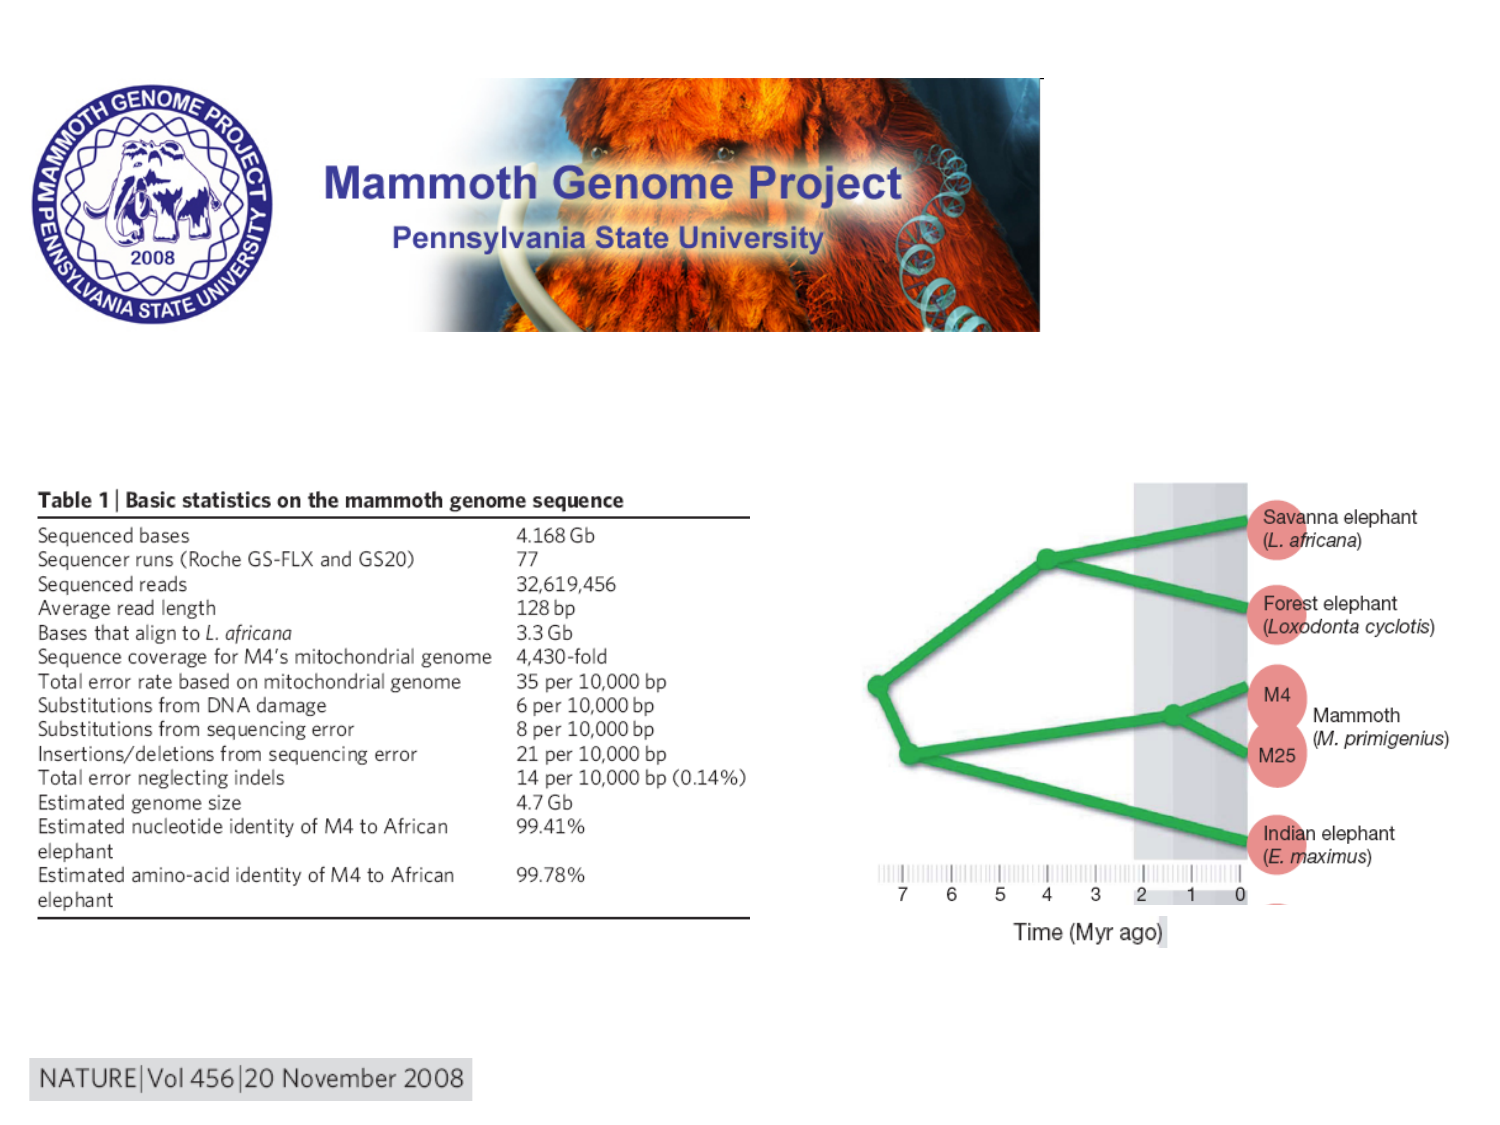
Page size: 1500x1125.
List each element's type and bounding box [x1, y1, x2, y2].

picture [29, 78, 1044, 332]
picture [856, 479, 1453, 905]
picture [29, 1058, 473, 1101]
picture [29, 479, 750, 931]
picture [1009, 916, 1168, 948]
